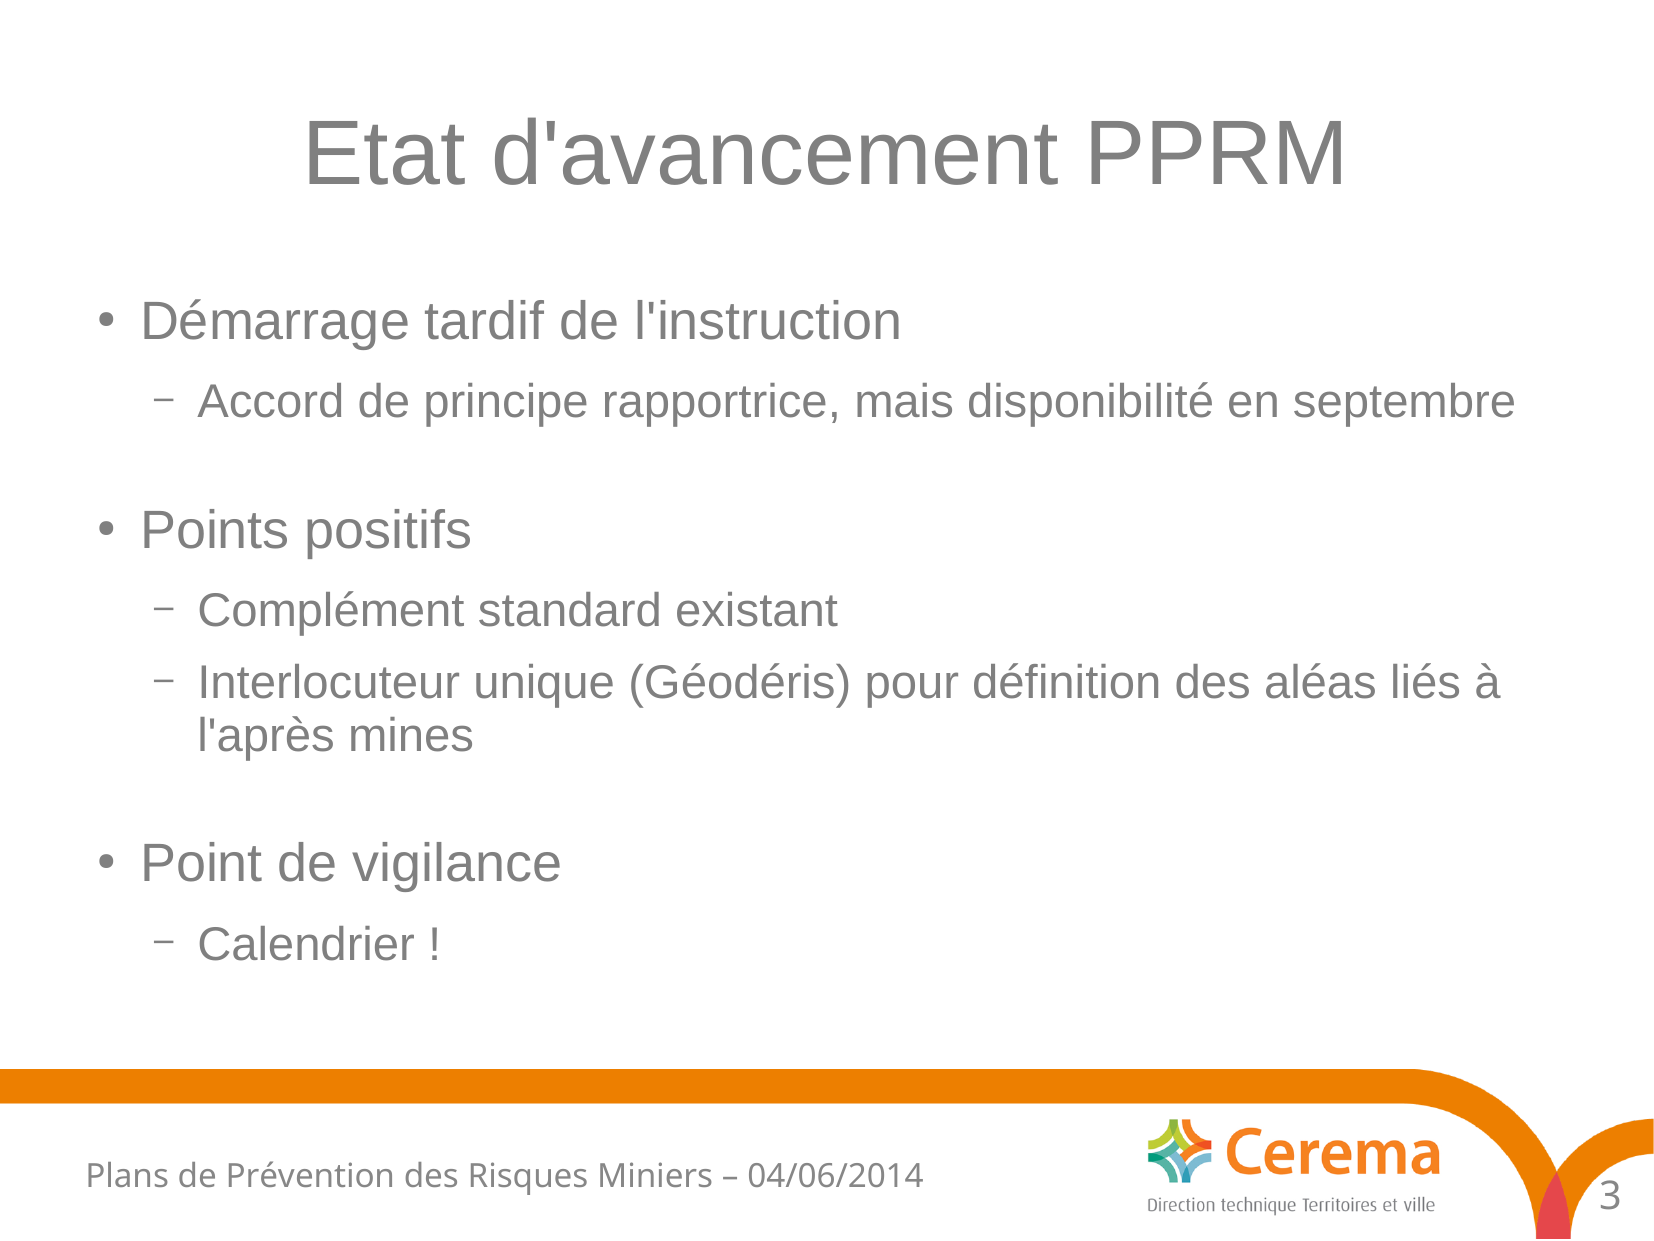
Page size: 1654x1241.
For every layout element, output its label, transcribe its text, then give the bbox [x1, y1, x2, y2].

title Etat d'avancement PPRM [82, 49, 1571, 257]
picture [0, 1069, 1654, 1239]
list Démarrage tardif de l'instruction Accord de principe rapportrice, mais disponibilité en septembre Points positifs Complément standard existant Interlocuteur unique (Géodéris) pour définition des aléas liés à l'après mines Point de vigilance Calendrier ! [82, 290, 1538, 1010]
